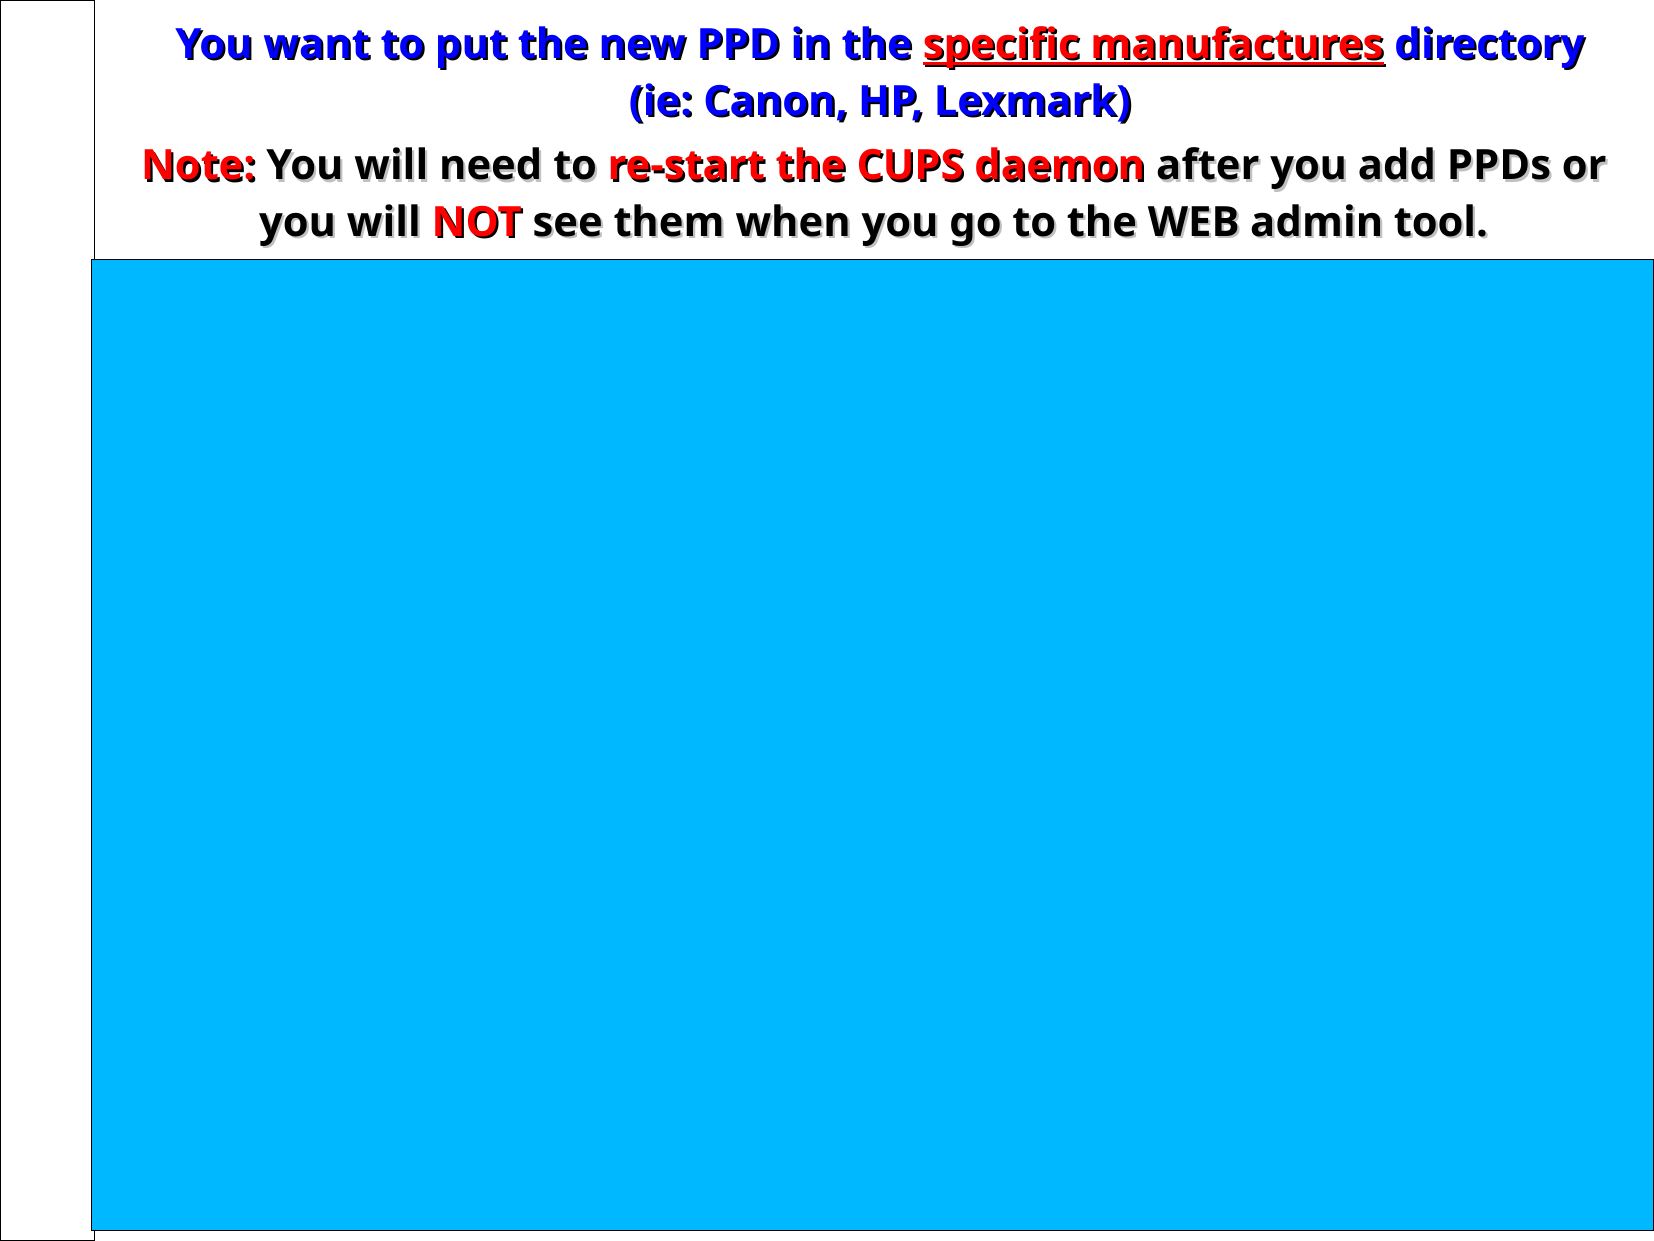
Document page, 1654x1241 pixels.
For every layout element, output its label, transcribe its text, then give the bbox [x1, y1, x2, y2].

text_box [91, 259, 1654, 1231]
text_box You want to put the new PPD in the specific manufactures directory (ie: Canon, HP, Lexmark) [106, 13, 1654, 139]
text_box Note: You will need to re-start the CUPS daemon after you add PPDs or you will NOT see them when you go to the WEB admin tool. [116, 135, 1632, 250]
